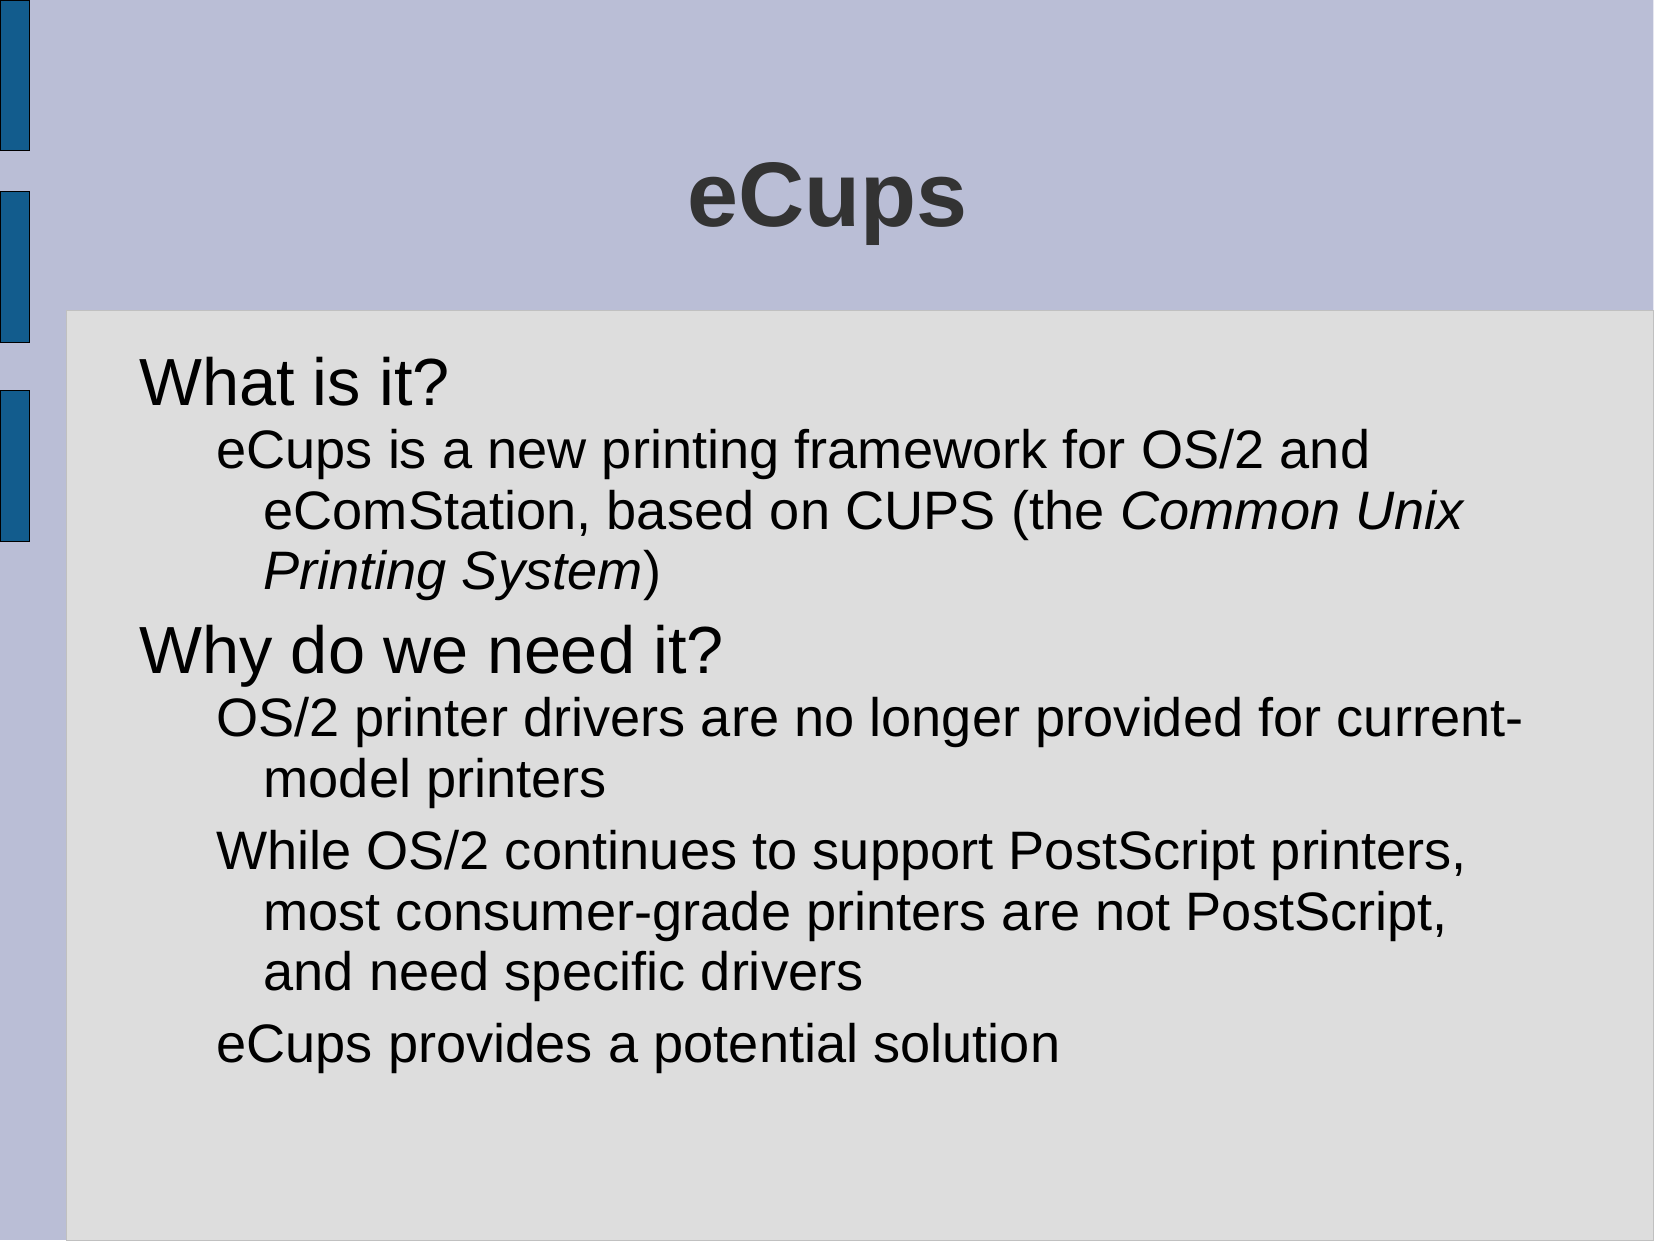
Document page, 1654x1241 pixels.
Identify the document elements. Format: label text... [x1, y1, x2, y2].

title eCups [121, 91, 1534, 299]
list What is it? eCups is a new printing framework for OS/2 and eComStation, based on CUPS (the Common Unix Printing System) Why do we need it? OS/2 printer drivers are no longer provided for current-model printers While OS/2 continues to support PostScript printers, most consumer-grade printers are not PostScript, and need specific drivers eCups provides a potential solution [121, 344, 1534, 1154]
